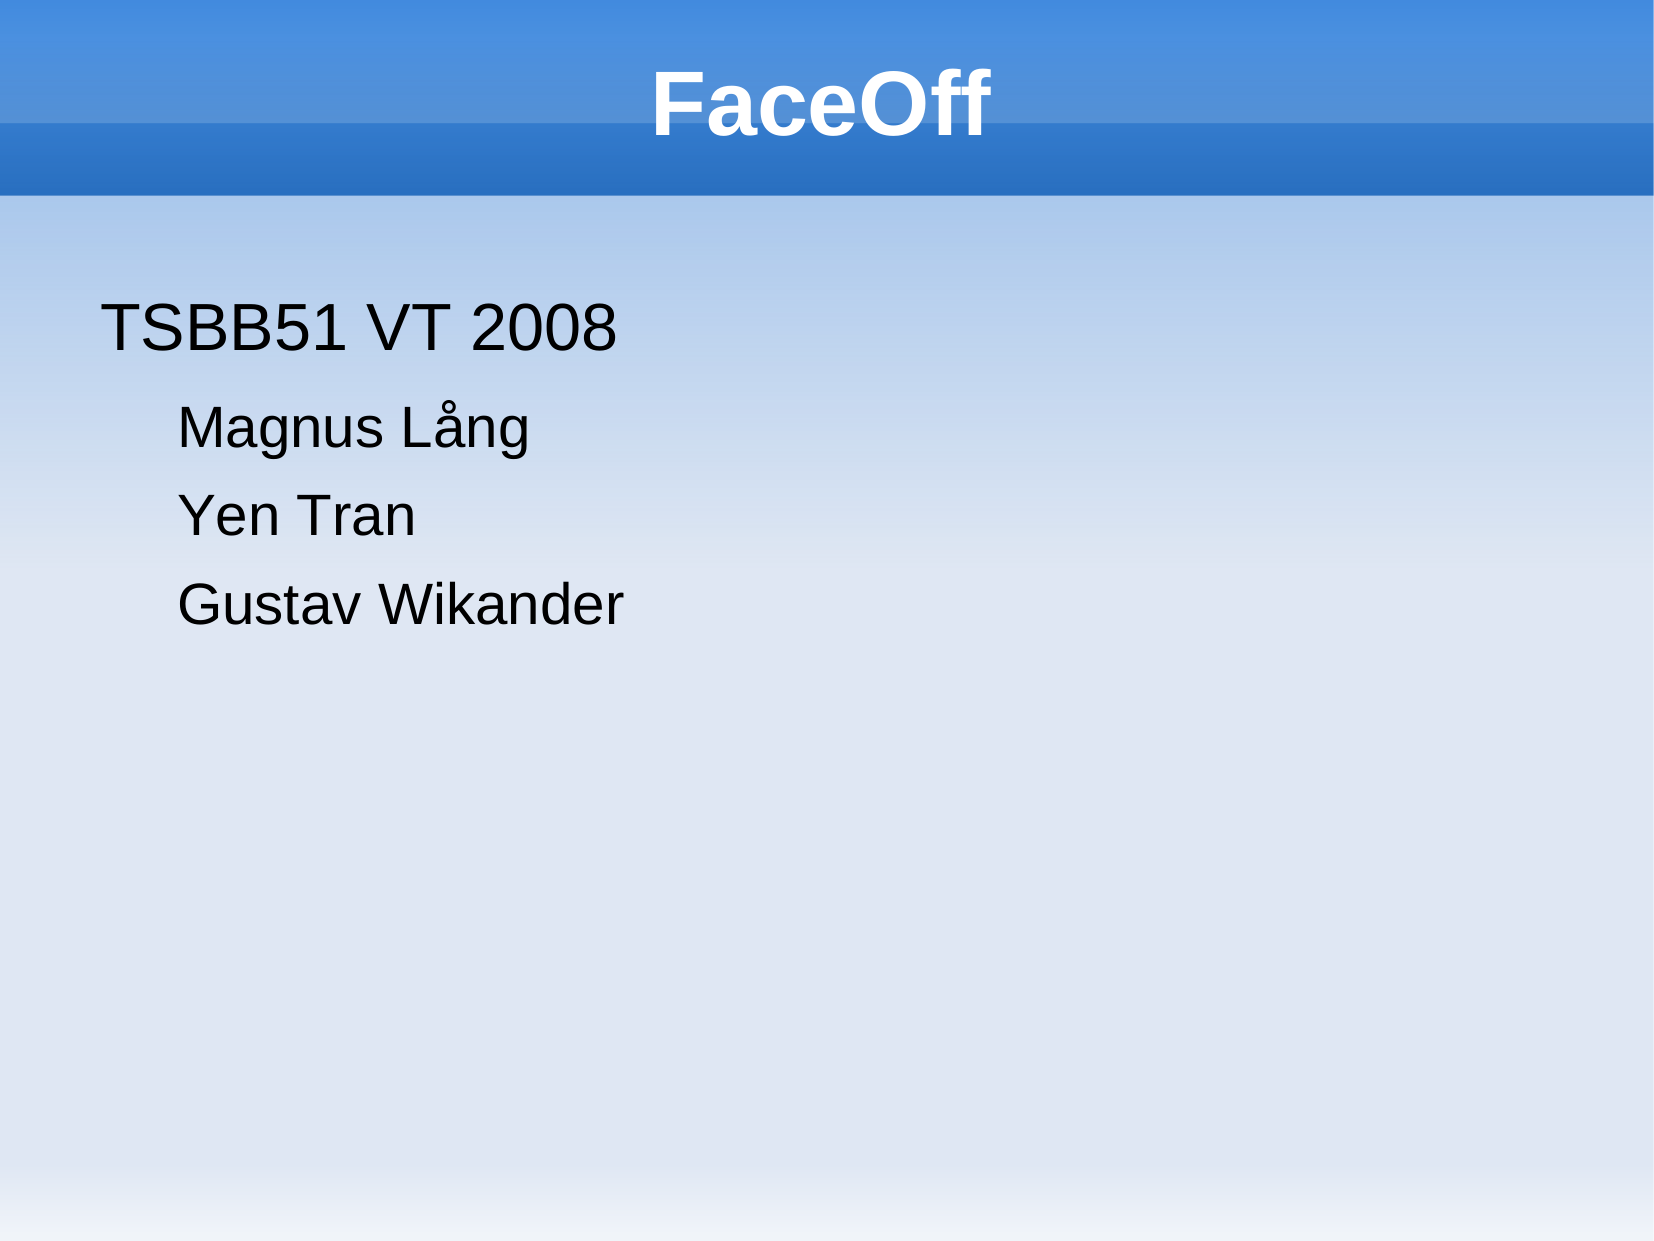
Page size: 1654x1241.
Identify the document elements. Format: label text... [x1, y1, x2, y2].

title FaceOff [76, 0, 1565, 208]
list TSBB51 VT 2008 Magnus Lång Yen Tran Gustav Wikander [82, 290, 1571, 1109]
picture [0, 0, 1654, 1241]
